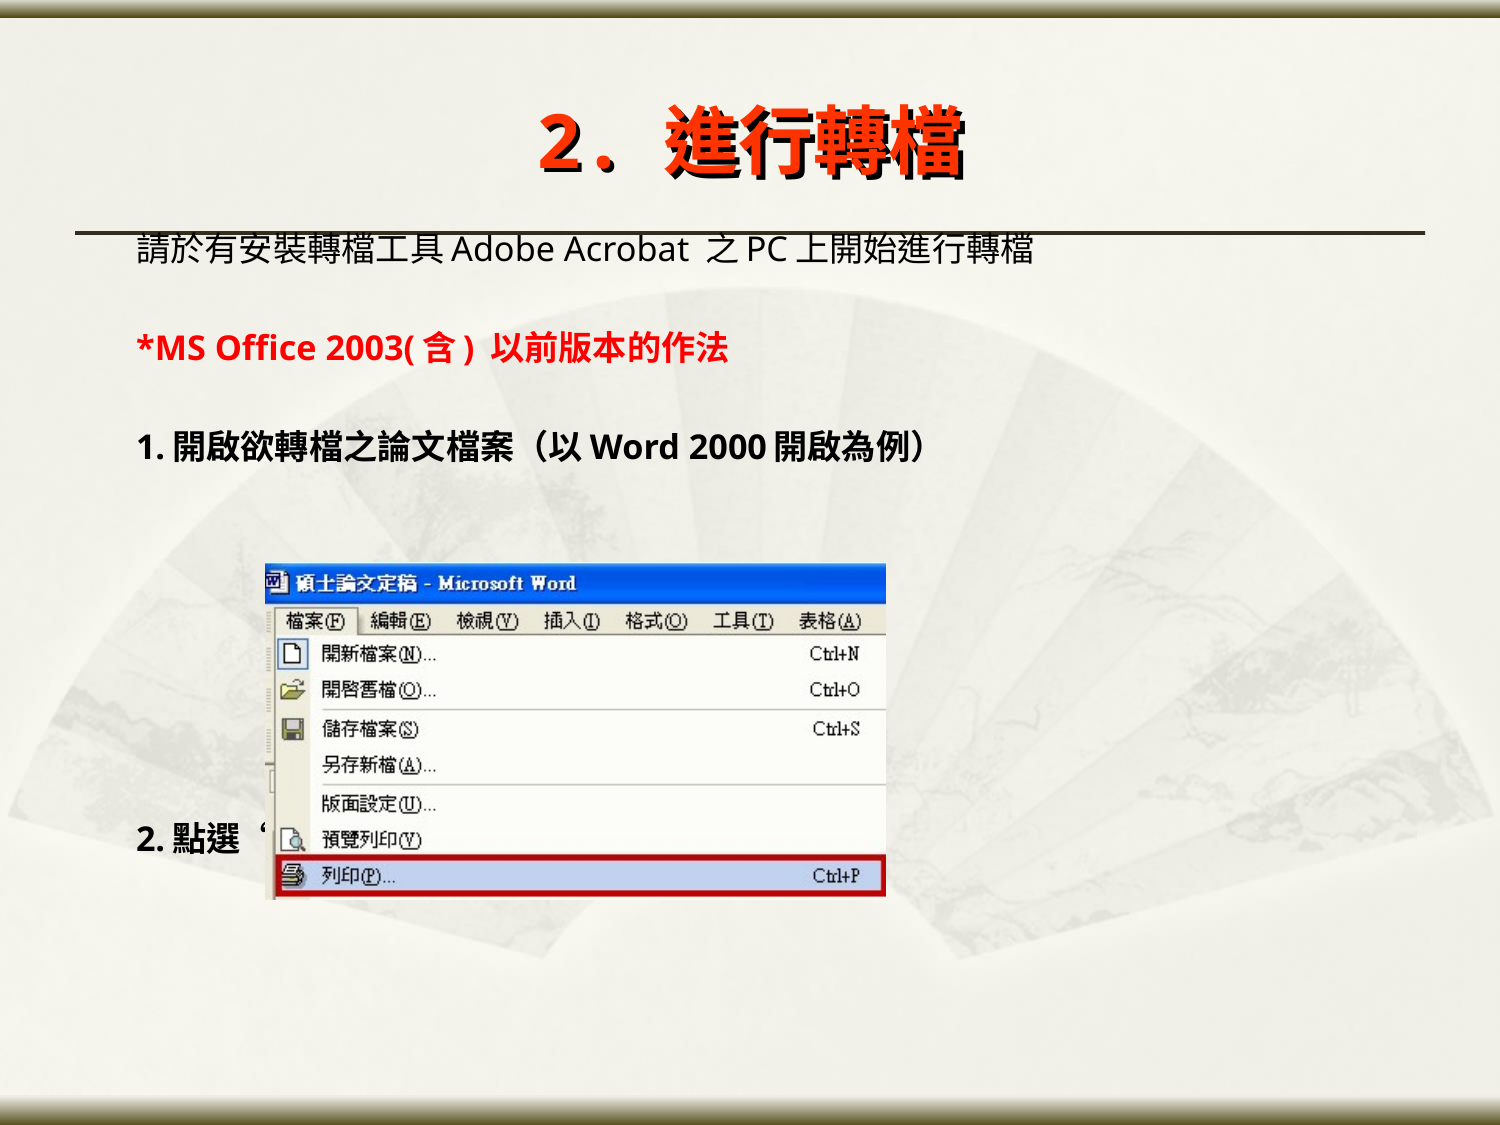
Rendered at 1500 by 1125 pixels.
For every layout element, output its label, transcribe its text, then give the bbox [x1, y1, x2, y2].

list 請於有安裝轉檔工具Adobe Acrobat 之PC上開始進行轉檔 *MS Office 2003(含) 以前版本的作法 1.開啟欲轉檔之論文檔案（以Word 2000開啟為例） 2.點選“檔案”→“列印”，開啟列印對話方塊 [75, 220, 1426, 870]
picture [265, 562, 886, 901]
title 2. 進行轉檔 [75, 45, 1426, 220]
